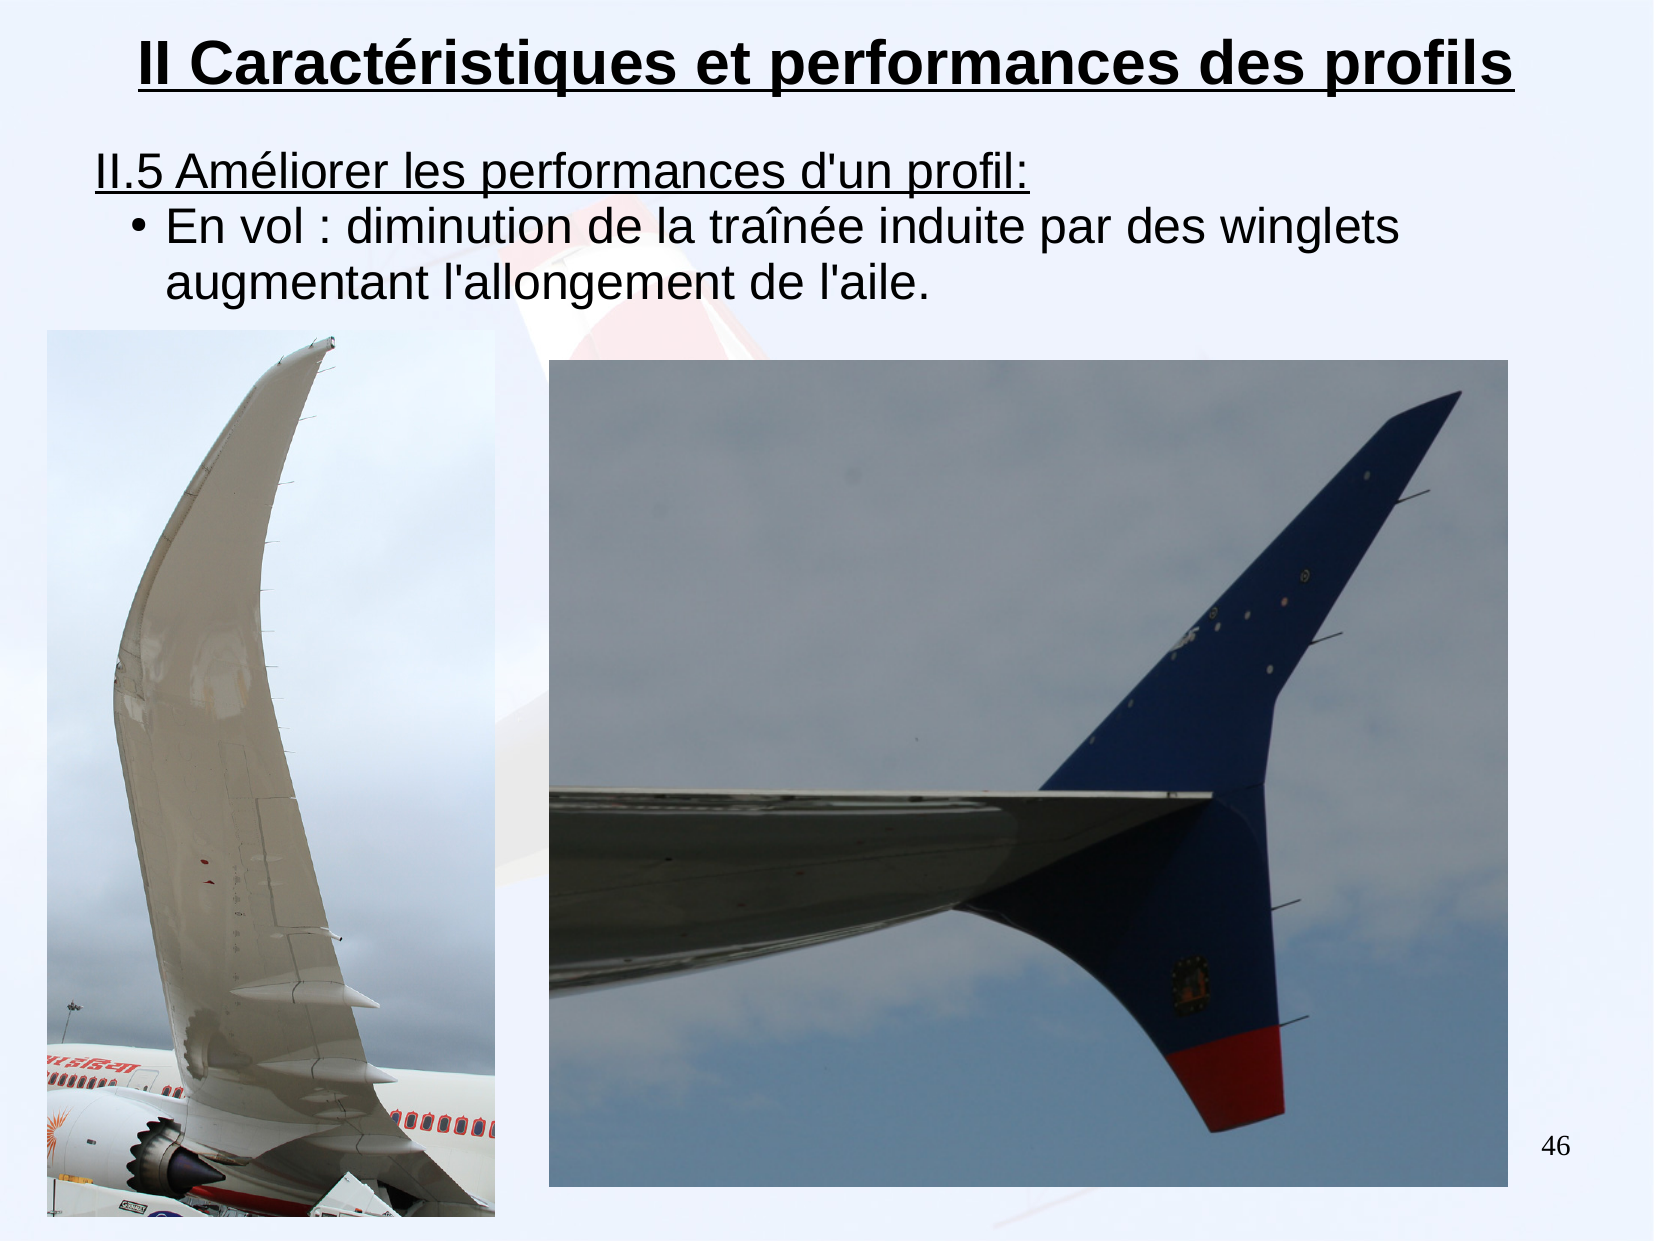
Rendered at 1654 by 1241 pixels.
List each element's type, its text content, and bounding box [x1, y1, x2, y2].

subtitle II.5 Améliorer les performances d'un profil: En vol : diminution de la traînée induite par des winglets augmentant l'allongement de l'aile. [59, 142, 1548, 319]
picture [0, 0, 1654, 1241]
title II Caractéristiques et performances des profils [82, 11, 1571, 115]
